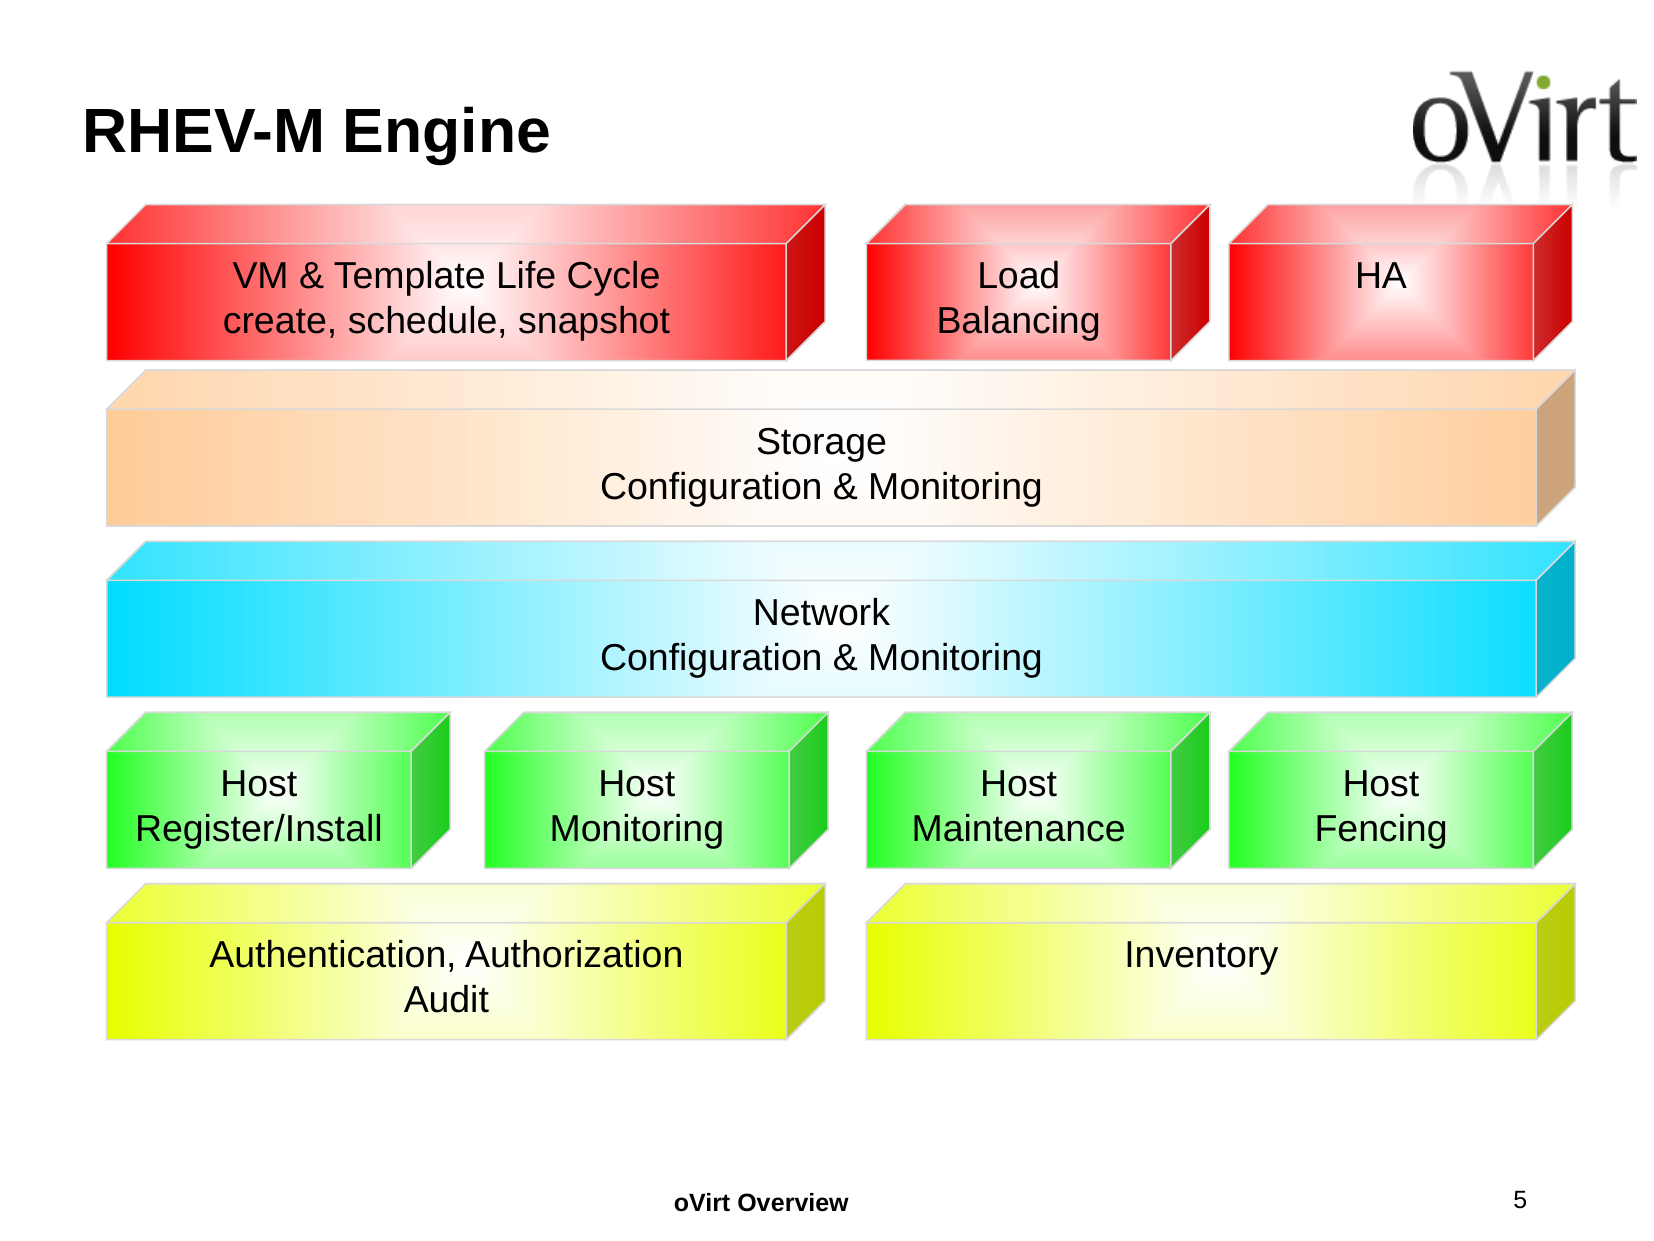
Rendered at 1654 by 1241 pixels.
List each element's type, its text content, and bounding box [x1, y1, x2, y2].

text_box Manipulate libvirt XML [106, 712, 449, 752]
text_box libvirt [866, 712, 1209, 752]
text_box User Portal [106, 541, 1574, 581]
picture [1571, 63, 1637, 212]
text_box Storage Configuration & Monitoring [106, 410, 1536, 527]
text_box Host Register/Install [106, 752, 411, 869]
text_box libvirt [1228, 712, 1571, 752]
text_box Load Balancing [866, 244, 1170, 361]
text_box libvirt [106, 370, 1574, 410]
text_box Inventory [866, 923, 1536, 1040]
text_box VDSM [484, 712, 827, 752]
text_box Guest [1228, 204, 1571, 244]
title Connect to Guest [106, 883, 824, 923]
text_box Host Fencing [1228, 752, 1533, 869]
text_box Network Configuration & Monitoring [106, 581, 1536, 698]
text_box Host Maintenance [866, 752, 1170, 869]
text_box QEMU/KVM [866, 204, 1209, 244]
title RHEV-M Engine [82, 37, 1571, 226]
text_box HA [1228, 244, 1533, 361]
text_box Authentication, Authorization Audit [106, 923, 786, 1040]
text_box Host Monitoring [484, 752, 789, 869]
text_box VDSM [106, 204, 824, 244]
text_box VM & Template Life Cycle create, schedule, snapshot [106, 244, 786, 361]
title Connect To Guest [866, 883, 1574, 923]
